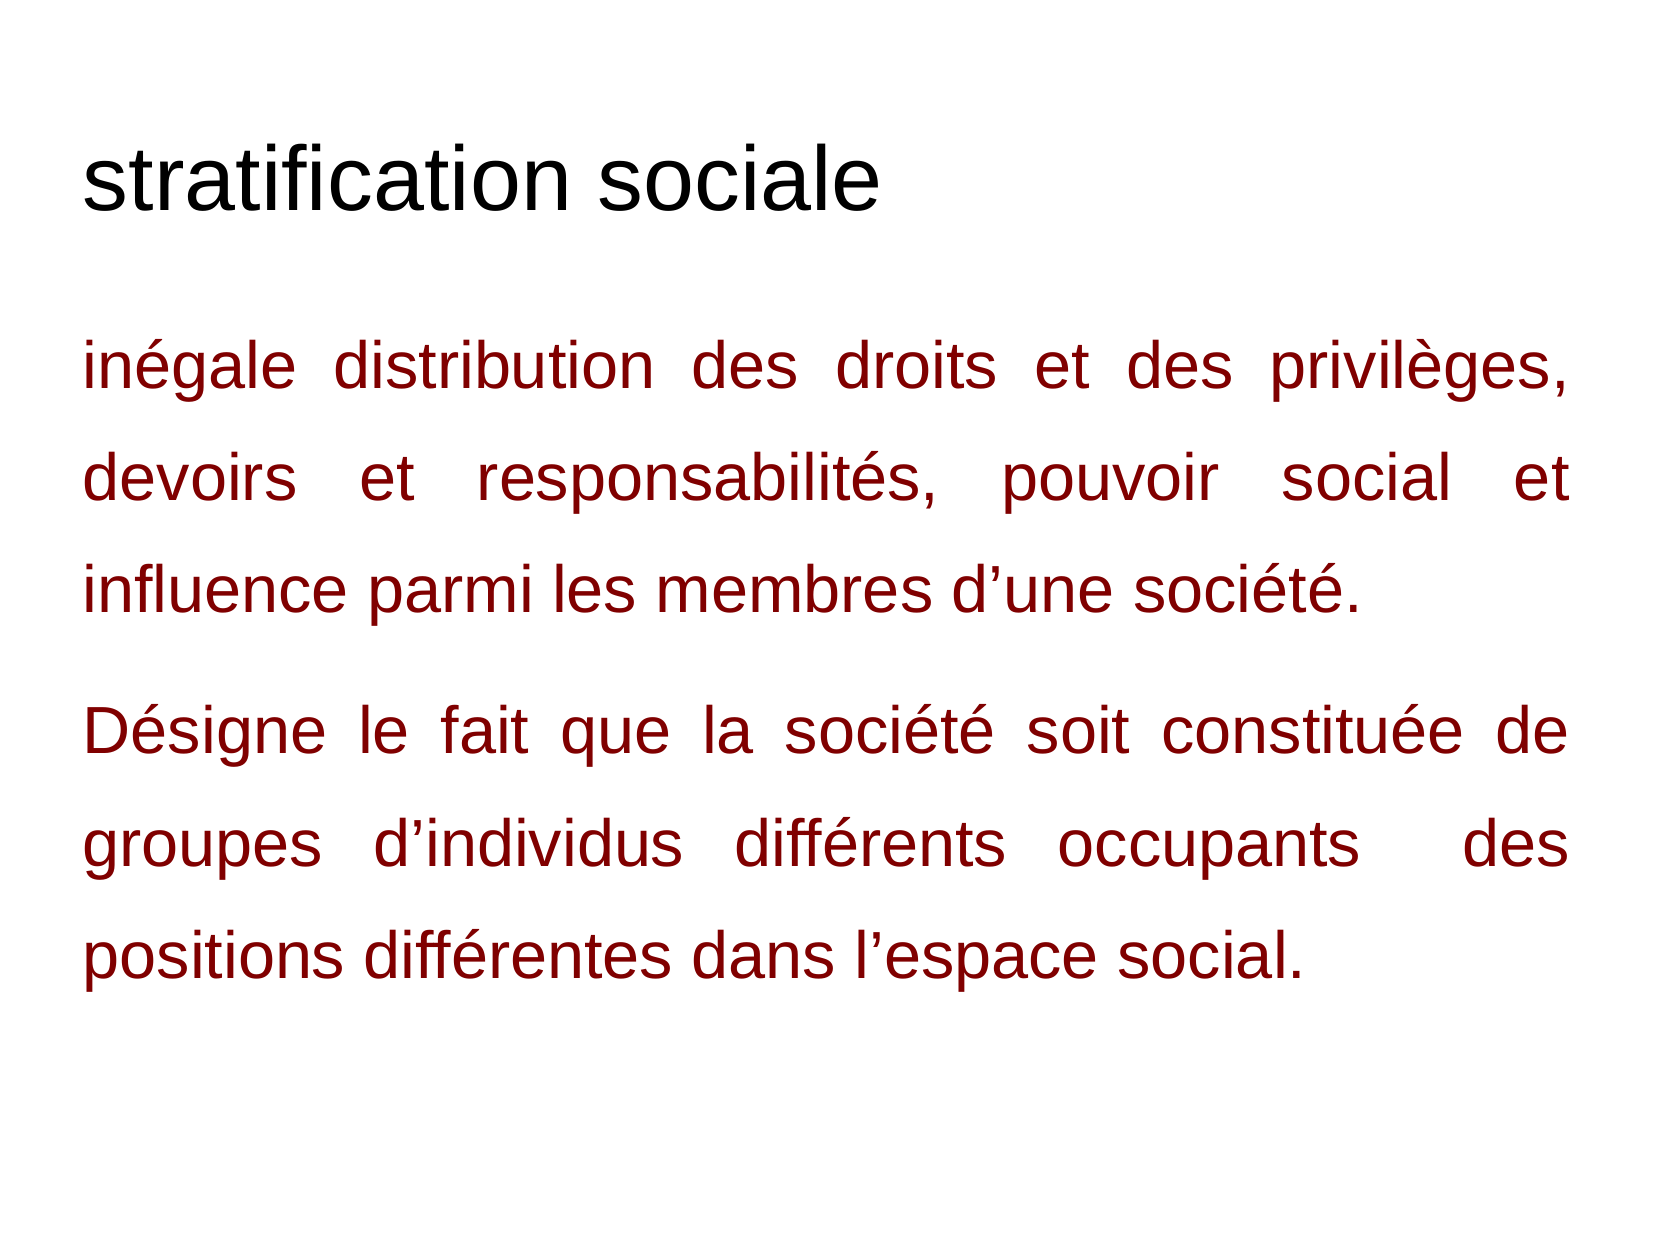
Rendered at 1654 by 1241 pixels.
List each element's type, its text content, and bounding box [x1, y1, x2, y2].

title stratification sociale [82, 49, 1571, 257]
list inégale distribution des droits et des privilèges, devoirs et responsabilités, pouvoir social et influence parmi les membres d’une société. Désigne le fait que la société soit constituée de groupes d’individus différents occupants des positions différentes dans l’espace social. [82, 290, 1571, 1109]
